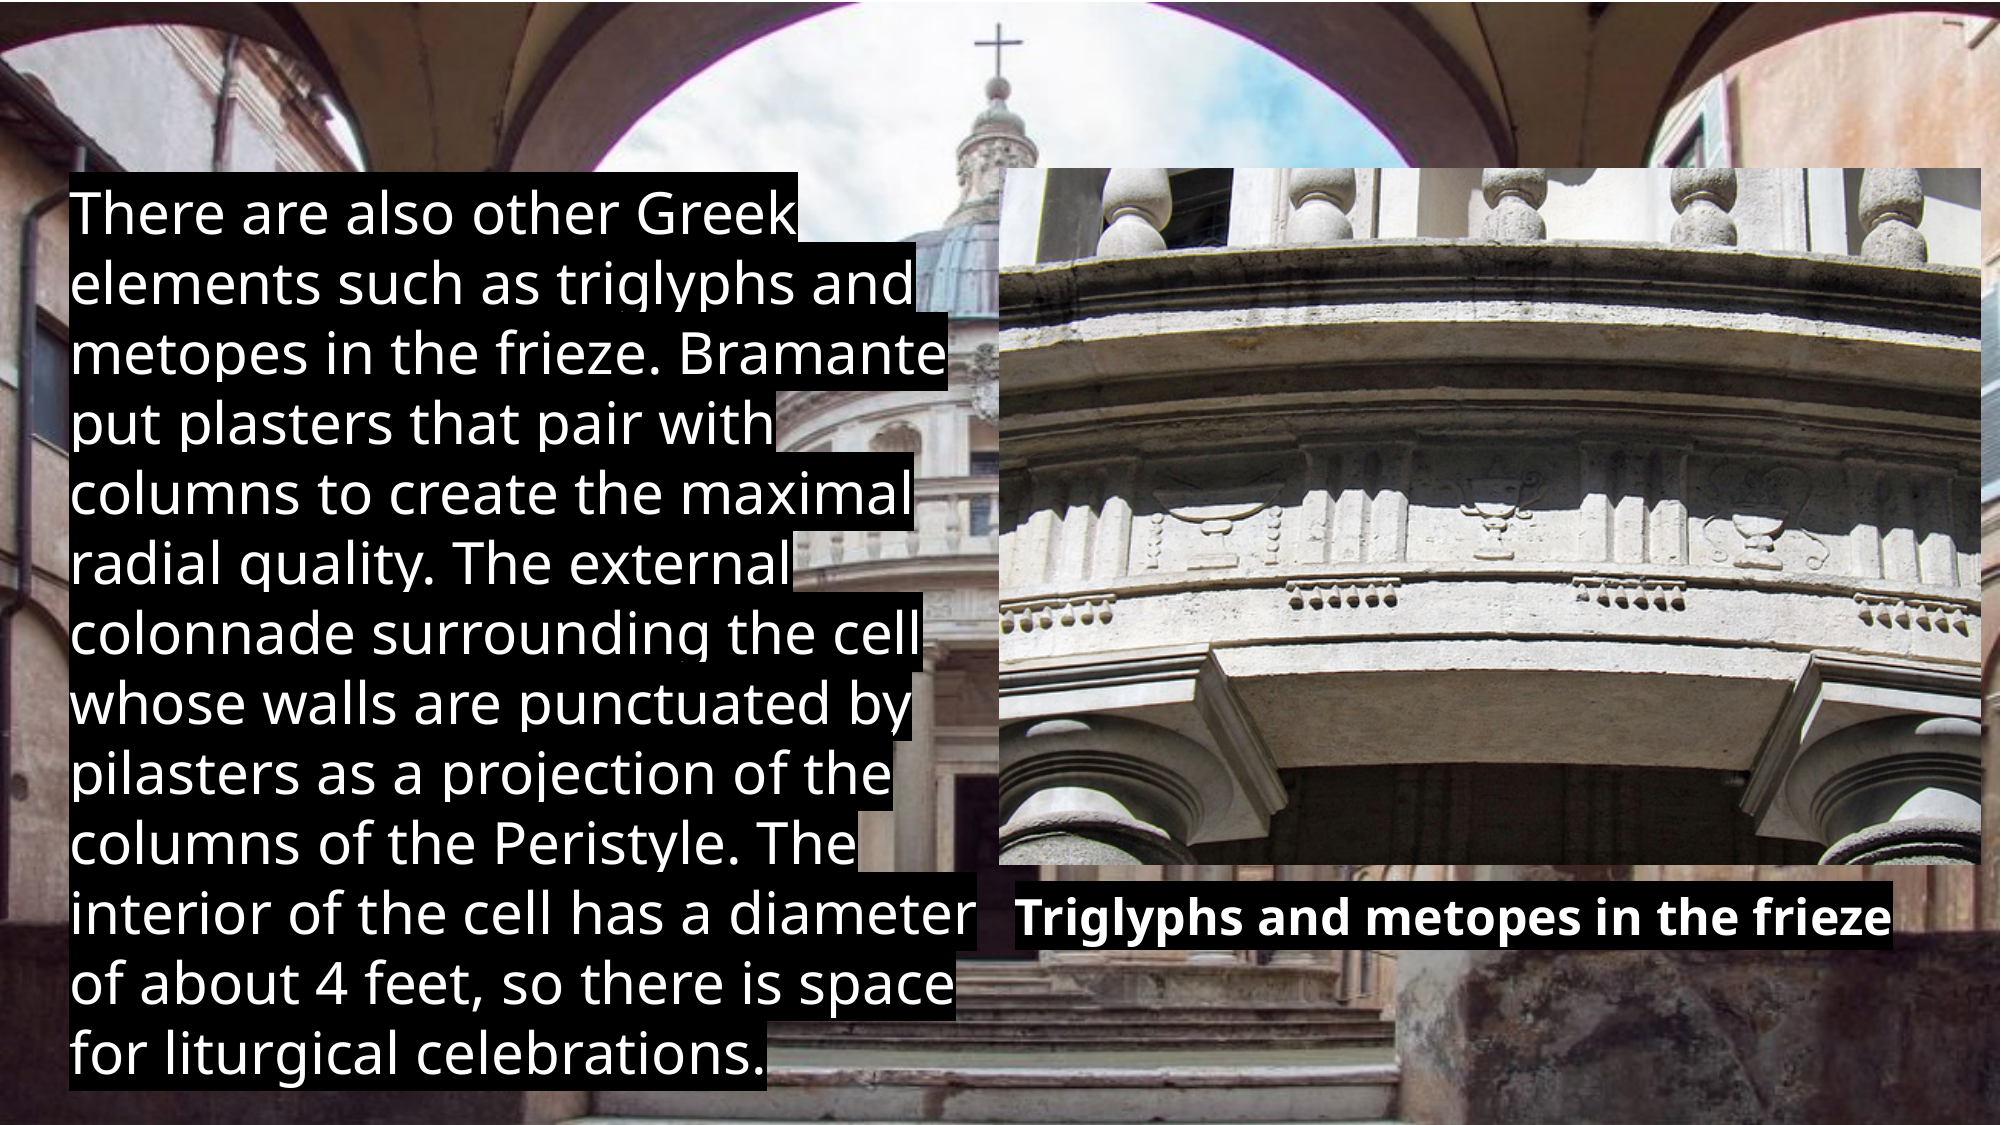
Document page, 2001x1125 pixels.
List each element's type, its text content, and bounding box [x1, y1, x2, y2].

picture [0, 2, 2000, 1125]
text_box Triglyphs and metopes in the frieze [999, 877, 1940, 954]
text_box There are also other Greek elements such as triglyphs and metopes in the frieze. Bramante put plasters that pair with columns to create the maximal radial quality. The external colonnade surrounding the cell whose walls are punctuated by pilasters as a projection of the columns of the Peristyle. The interior of the cell has a diameter of about 4 feet, so there is space for liturgical celebrations. [54, 168, 1000, 962]
